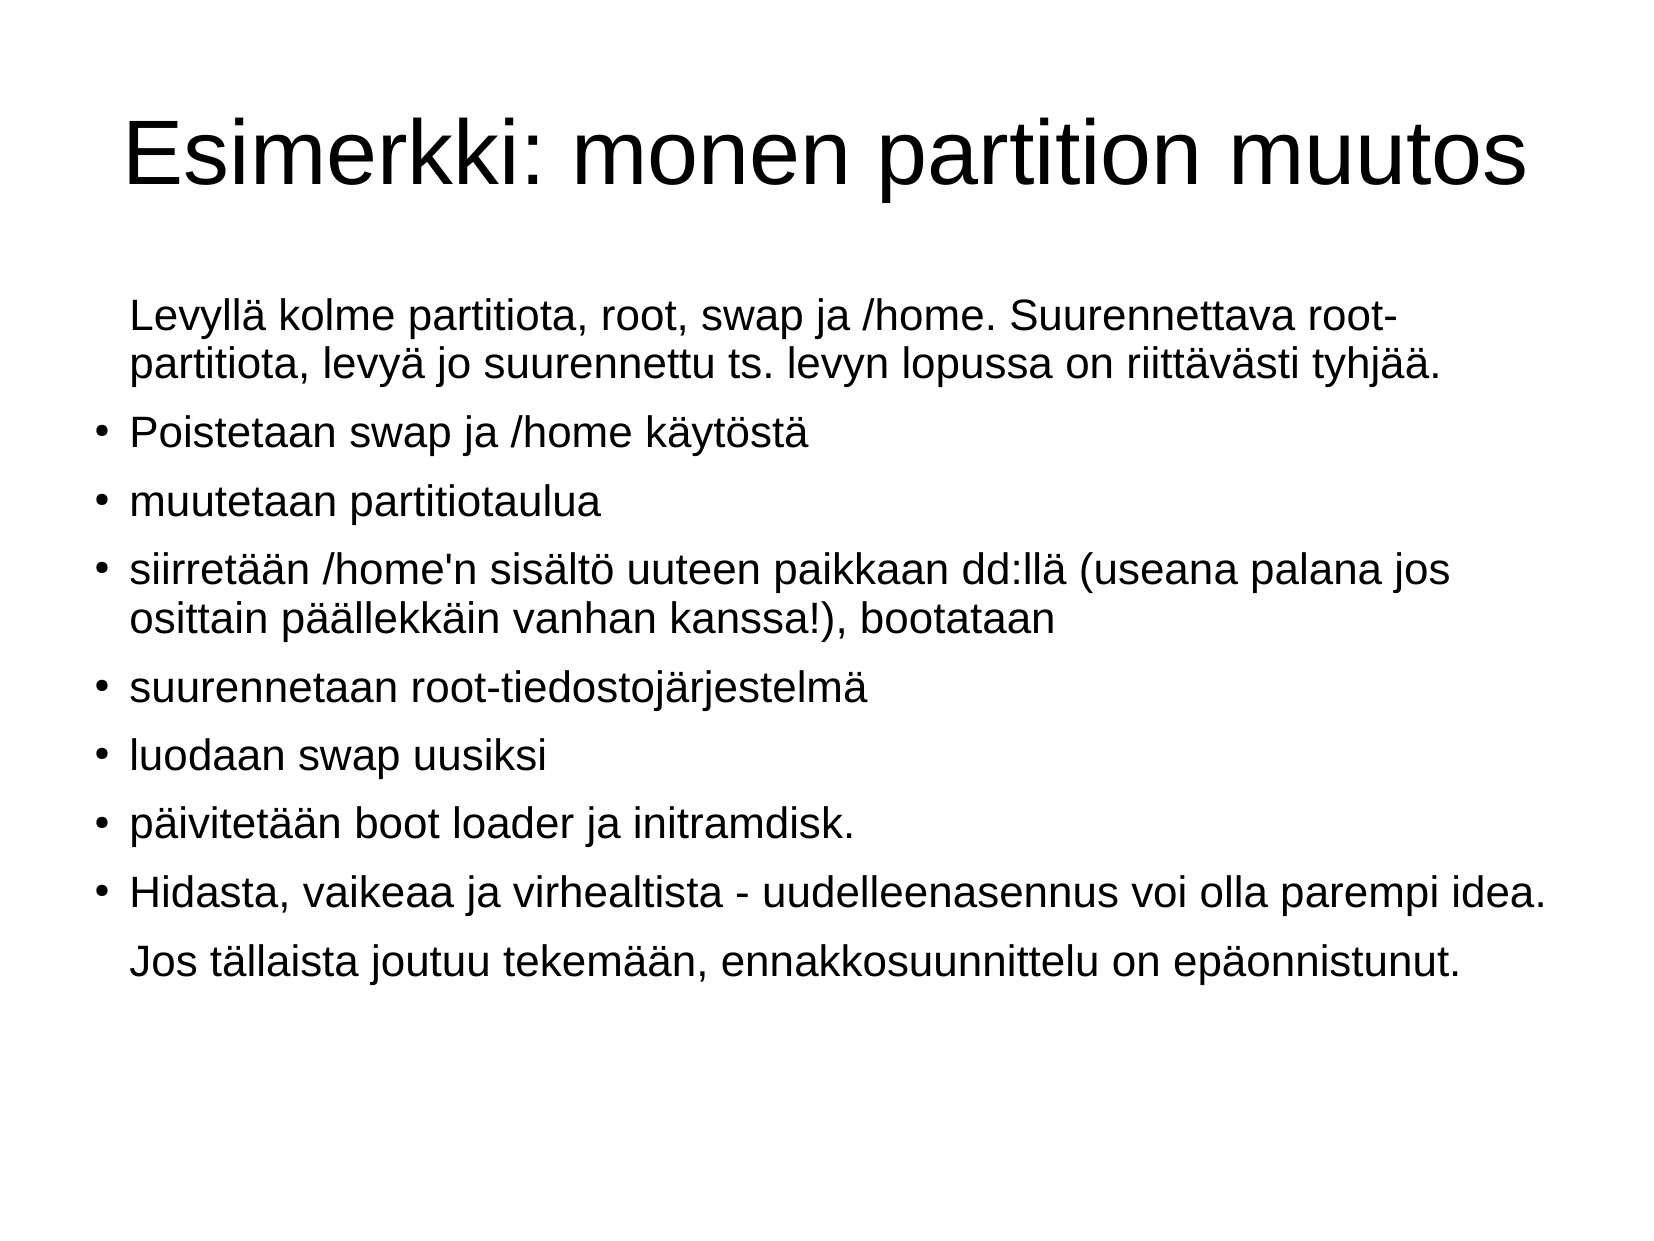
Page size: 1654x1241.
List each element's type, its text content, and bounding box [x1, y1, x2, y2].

list Levyllä kolme partitiota, root, swap ja /home. Suurennettava root-partitiota, levyä jo suurennettu ts. levyn lopussa on riittävästi tyhjää. Poistetaan swap ja /home käytöstä muutetaan partitiotaulua siirretään /home'n sisältö uuteen paikkaan dd:llä (useana palana jos osittain päällekkäin vanhan kanssa!), bootataan suurennetaan root-tiedostojärjestelmä luodaan swap uusiksi päivitetään boot loader ja initramdisk. Hidasta, vaikeaa ja virhealtista - uudelleenasennus voi olla parempi idea. Jos tällaista joutuu tekemään, ennakkosuunnittelu on epäonnistunut. [82, 290, 1571, 1010]
title Esimerkki: monen partition muutos [82, 49, 1571, 257]
